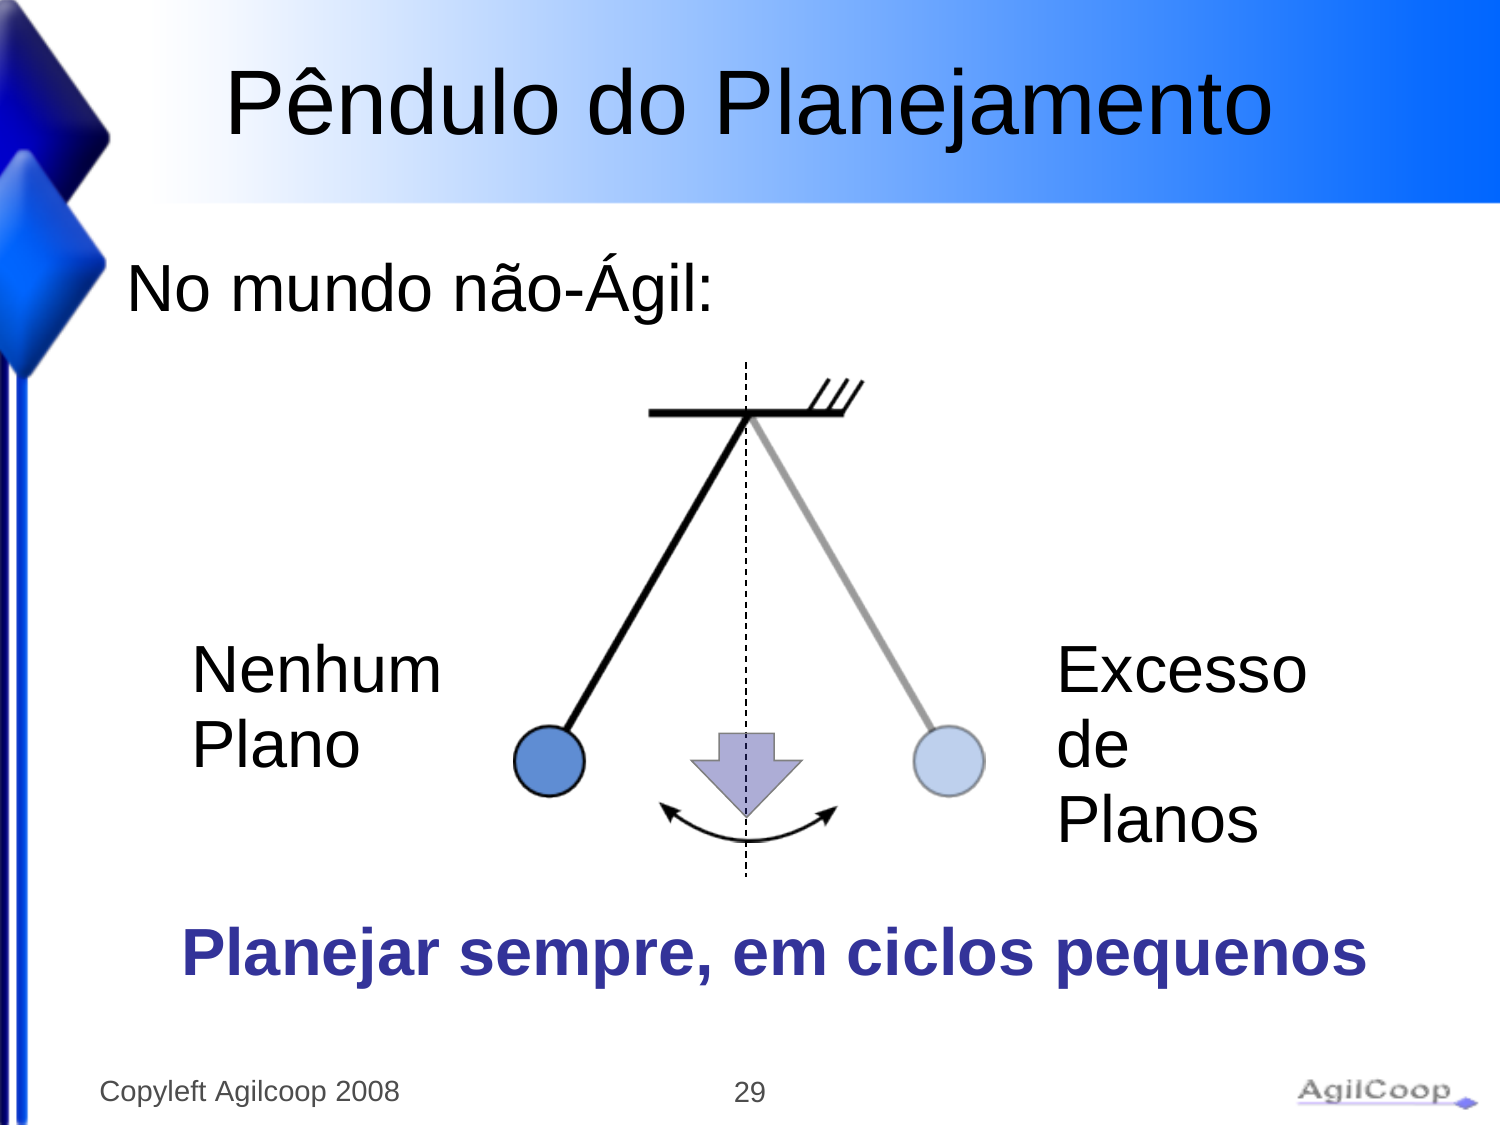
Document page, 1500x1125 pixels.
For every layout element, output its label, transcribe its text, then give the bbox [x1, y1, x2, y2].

title Pêndulo do Planejamento [75, 8, 1426, 197]
text_box [691, 733, 802, 818]
text_box Excesso de Planos [1041, 624, 1417, 865]
text_box Nenhum Plano [176, 624, 459, 790]
text_box Planejar sempre, em ciclos pequenos [166, 907, 1386, 998]
list No mundo não-Ágil: [112, 243, 1425, 1006]
picture [0, 0, 1500, 1125]
